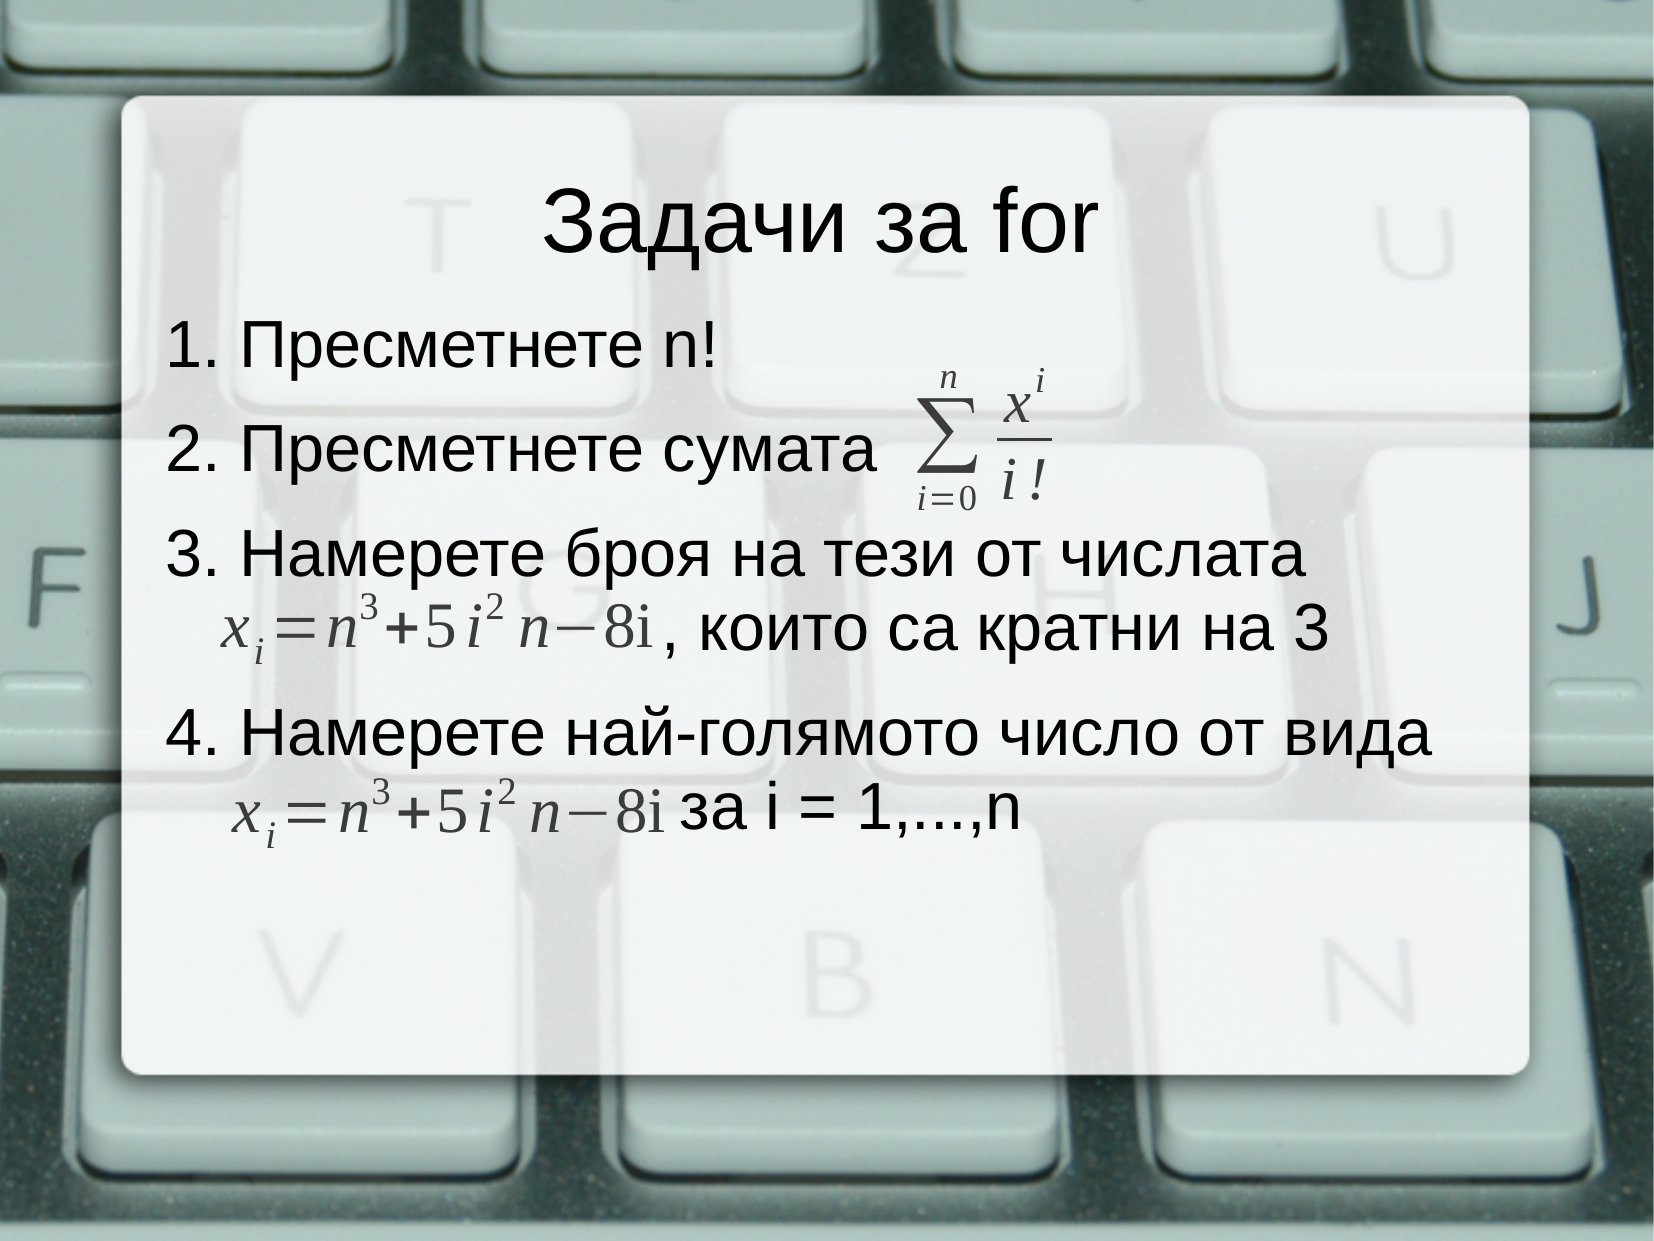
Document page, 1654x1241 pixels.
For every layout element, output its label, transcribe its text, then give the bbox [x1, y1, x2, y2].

list Пресметнете n! Пресметнете сумата Намерете броя на тези от числата , които са кратни на 3 Намерете най-голямото число от вида за i = 1,...,n [147, 325, 1506, 1027]
chart [897, 354, 1071, 519]
chart [212, 767, 686, 859]
title Задачи за for [135, 117, 1506, 325]
picture [0, 0, 1654, 1241]
chart [200, 582, 674, 674]
